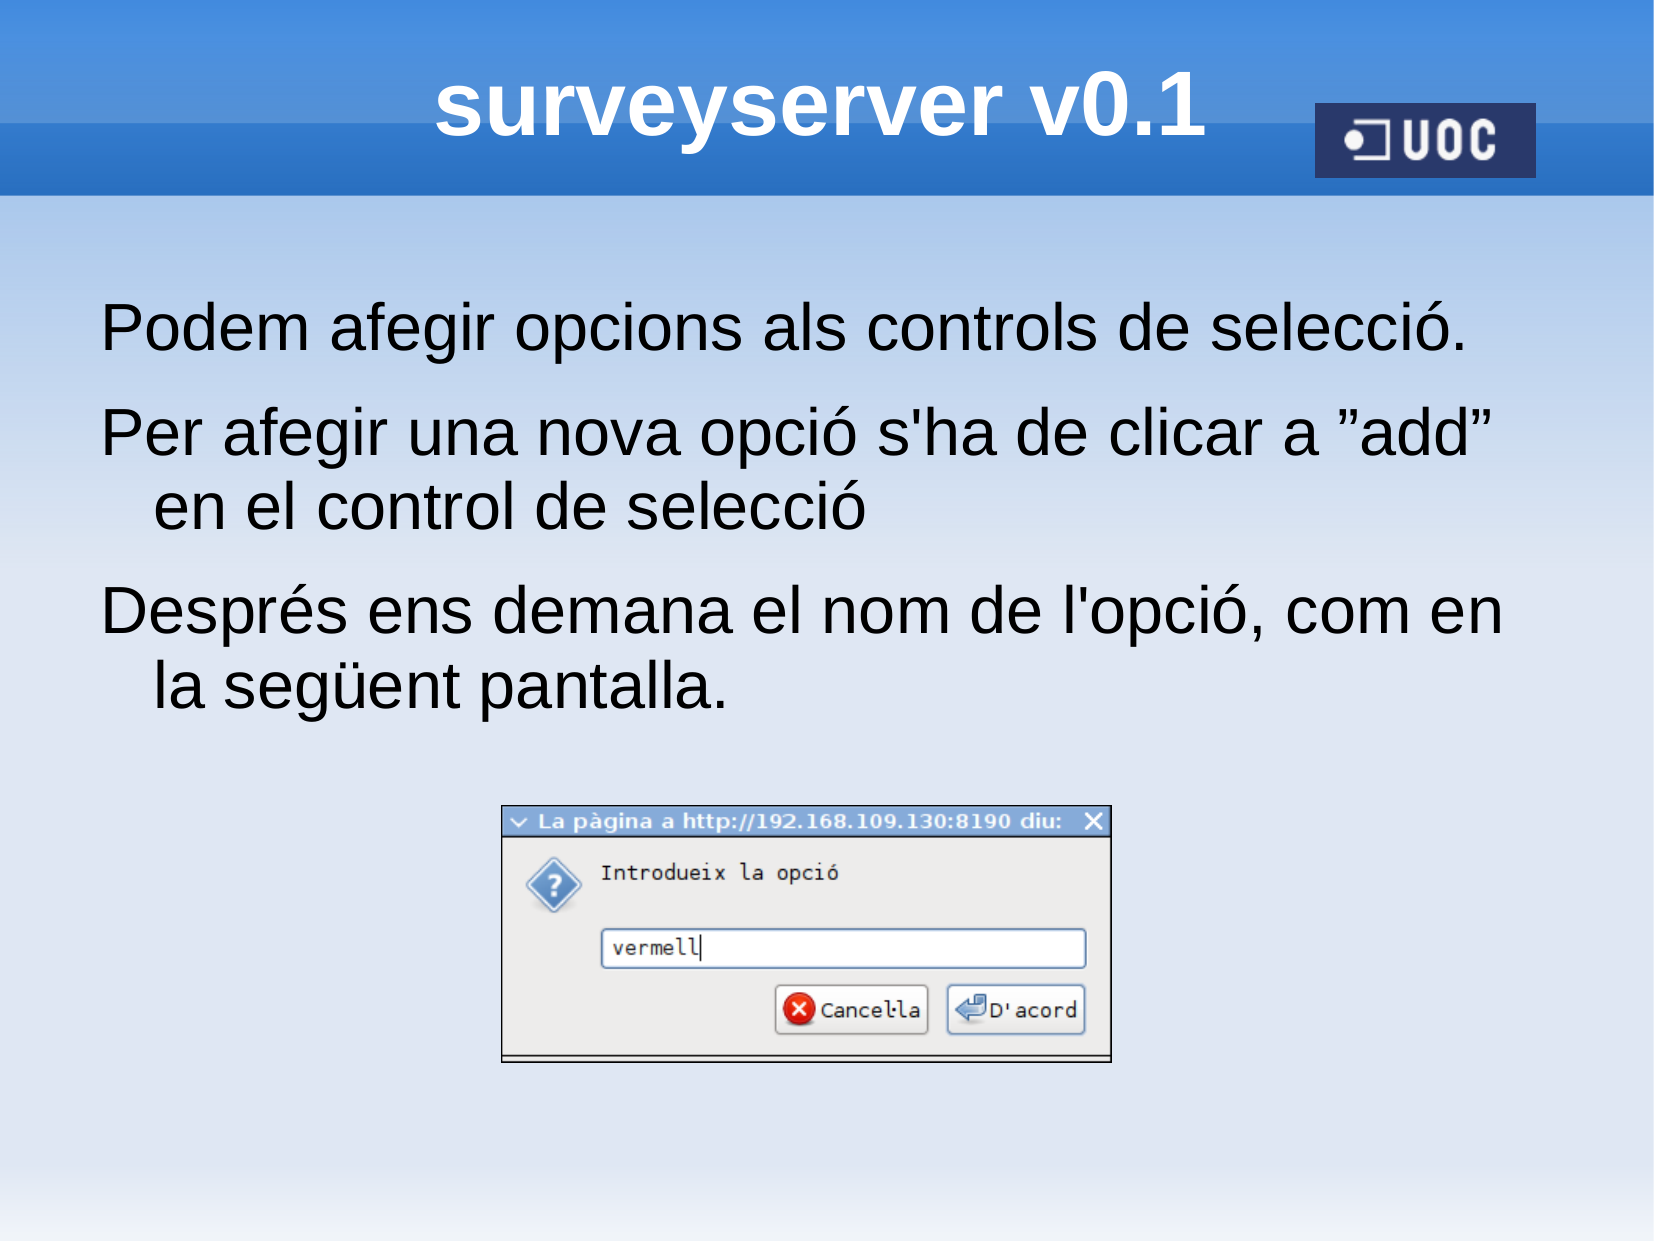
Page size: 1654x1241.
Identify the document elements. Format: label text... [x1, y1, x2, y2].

list Podem afegir opcions als controls de selecció. Per afegir una nova opció s'ha de clicar a ”add” en el control de selecció Després ens demana el nom de l'opció, com en la següent pantalla. [82, 290, 1571, 1094]
picture [0, 0, 1654, 1241]
title surveyserver v0.1 [76, 7, 1565, 200]
